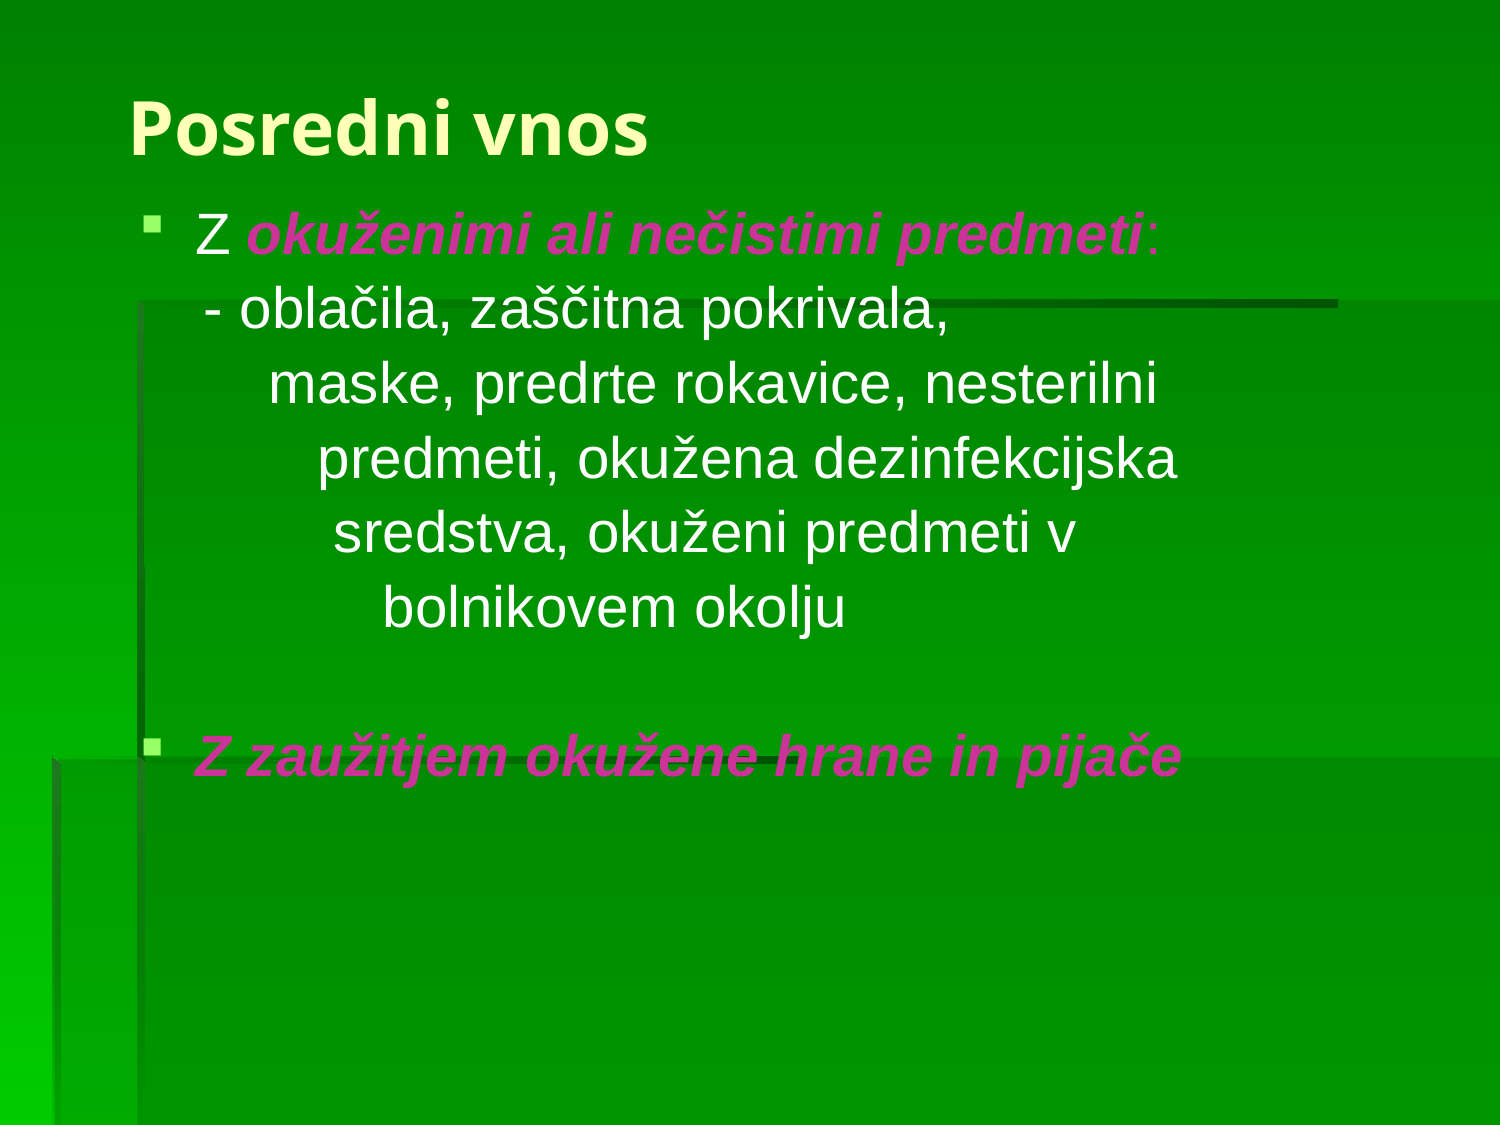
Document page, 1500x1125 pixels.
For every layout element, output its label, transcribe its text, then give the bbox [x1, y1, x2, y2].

list Z okuženimi ali nečistimi predmeti: - oblačila, zaščitna pokrivala, maske, predrte rokavice, nesterilni predmeti, okužena dezinfekcijska sredstva, okuženi predmeti v bolnikovem okolju Z zaužitjem okužene hrane in pijače [123, 196, 1451, 1000]
title Posredni vnos [112, 42, 1453, 208]
